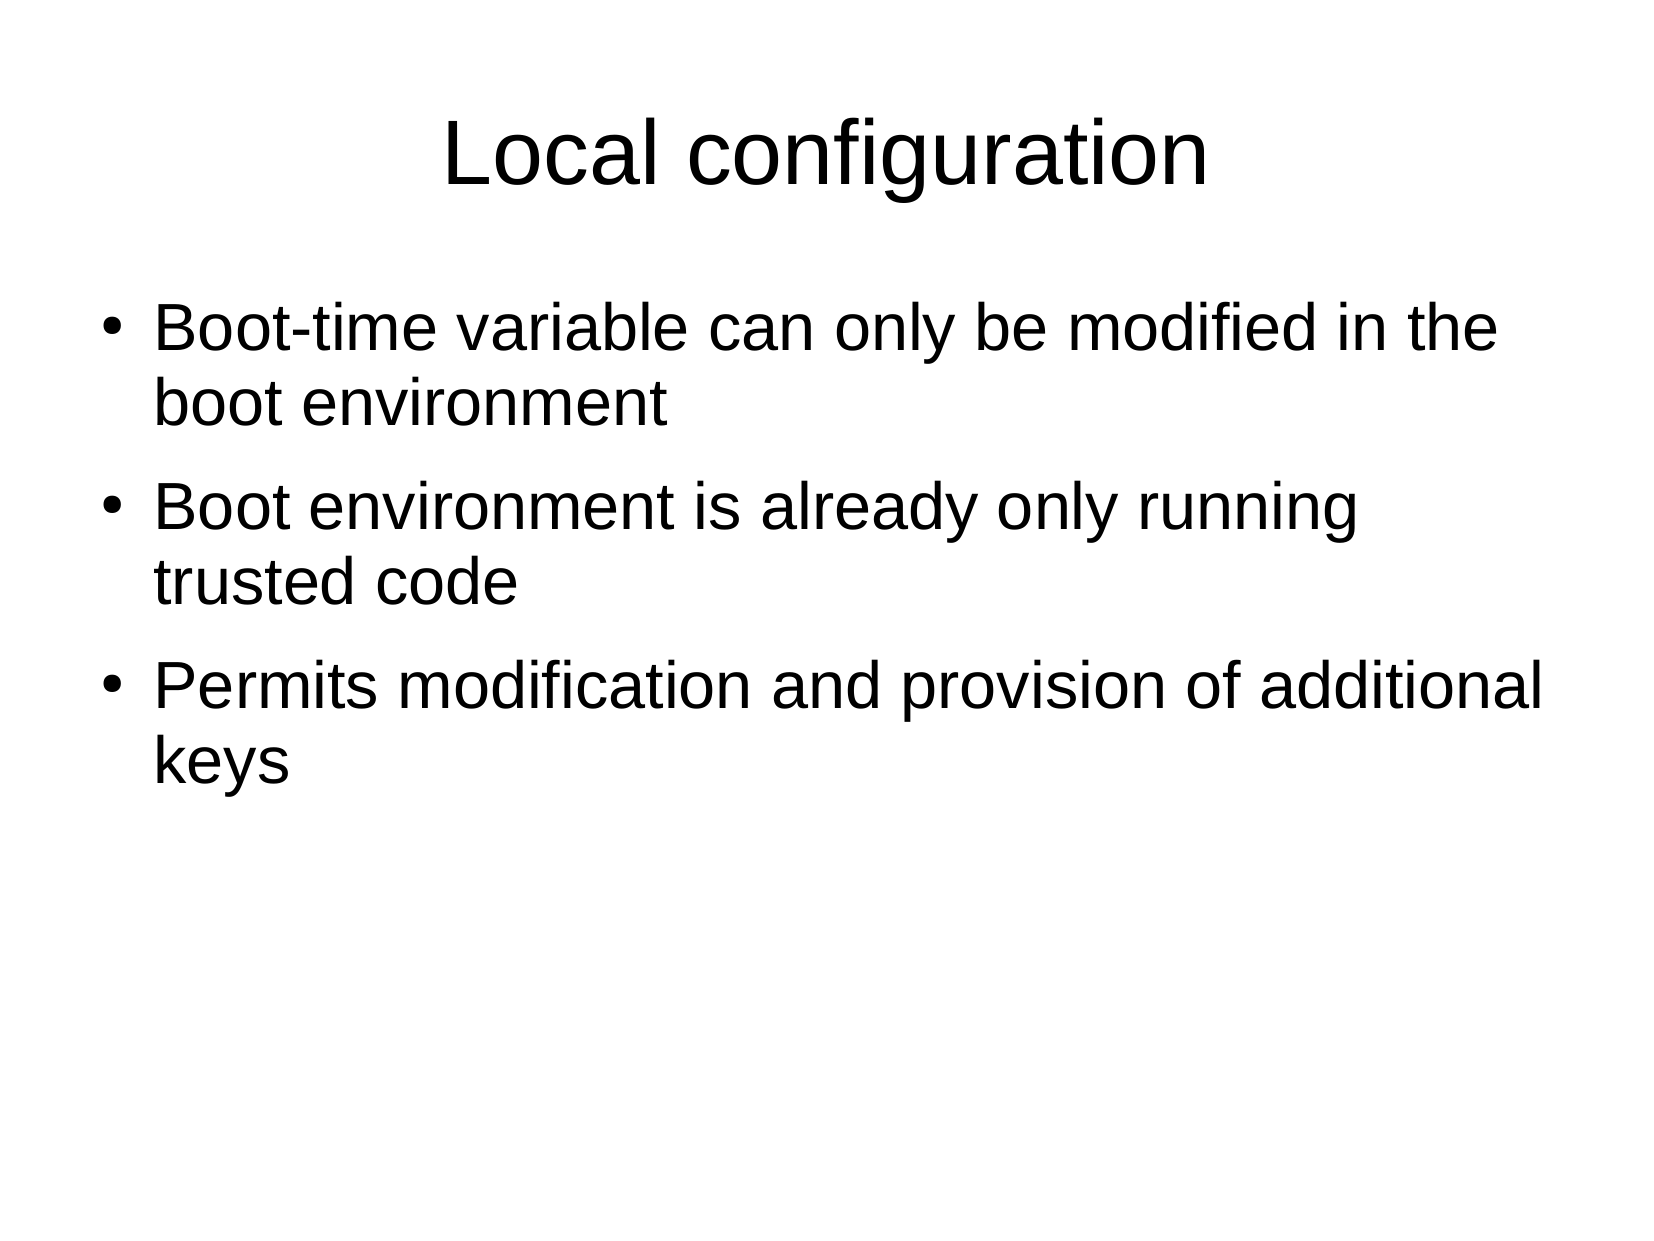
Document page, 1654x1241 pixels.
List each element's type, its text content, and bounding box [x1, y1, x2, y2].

title Local configuration [82, 49, 1571, 257]
list Boot-time variable can only be modified in the boot environment Boot environment is already only running trusted code Permits modification and provision of additional keys [82, 290, 1571, 1010]
